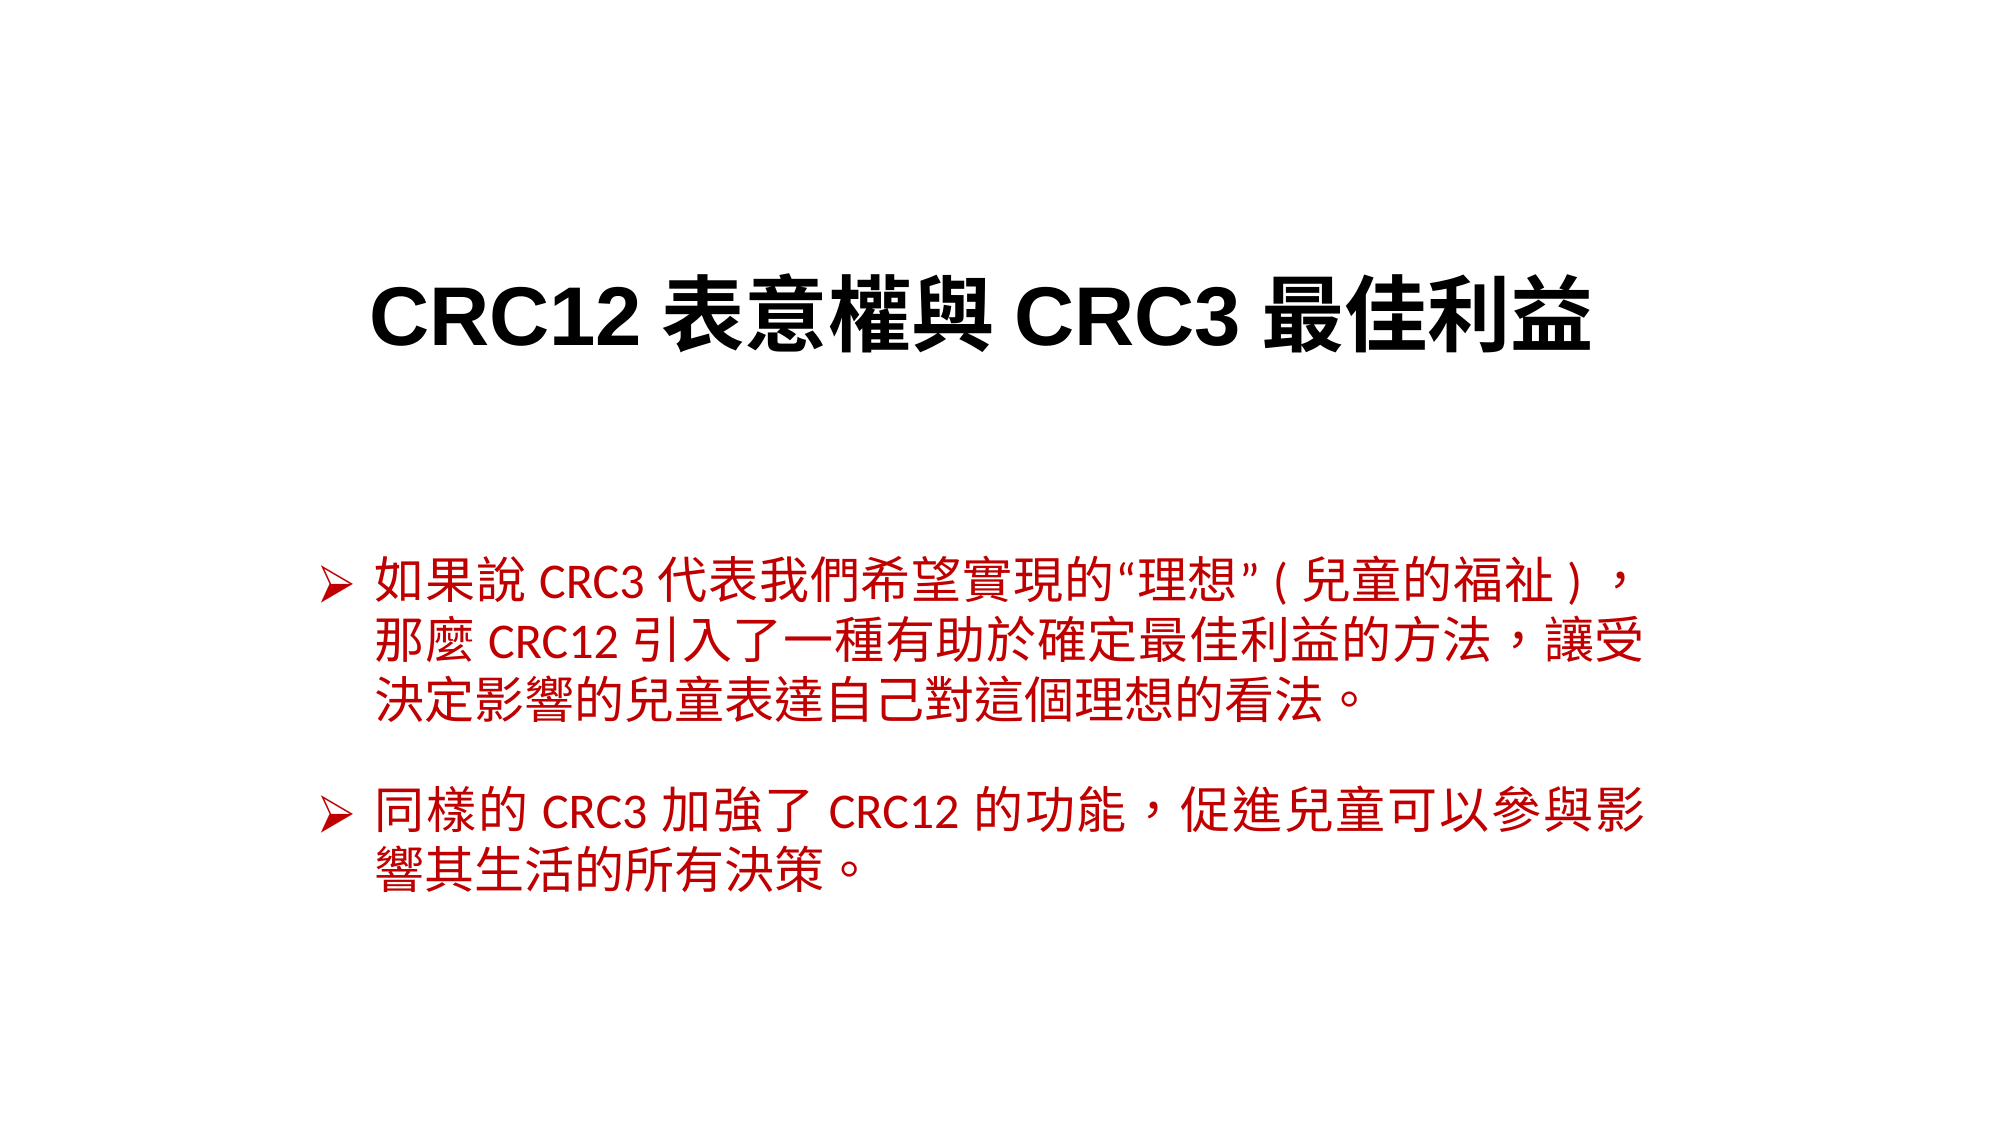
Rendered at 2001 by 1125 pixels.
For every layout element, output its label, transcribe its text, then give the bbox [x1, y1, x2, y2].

text_box 如果說CRC3代表我們希望實現的“理想”(兒童的福祉)，那麼CRC12引入了一種有助於確定最佳利益的方法，讓受決定影響的兒童表達自己對這個理想的看法。 同樣的CRC3加強了CRC12的功能，促進兒童可以參與影響其生活的所有決策。 [303, 541, 1661, 907]
list CRC12表意權與CRC3最佳利益 [266, 254, 1698, 497]
